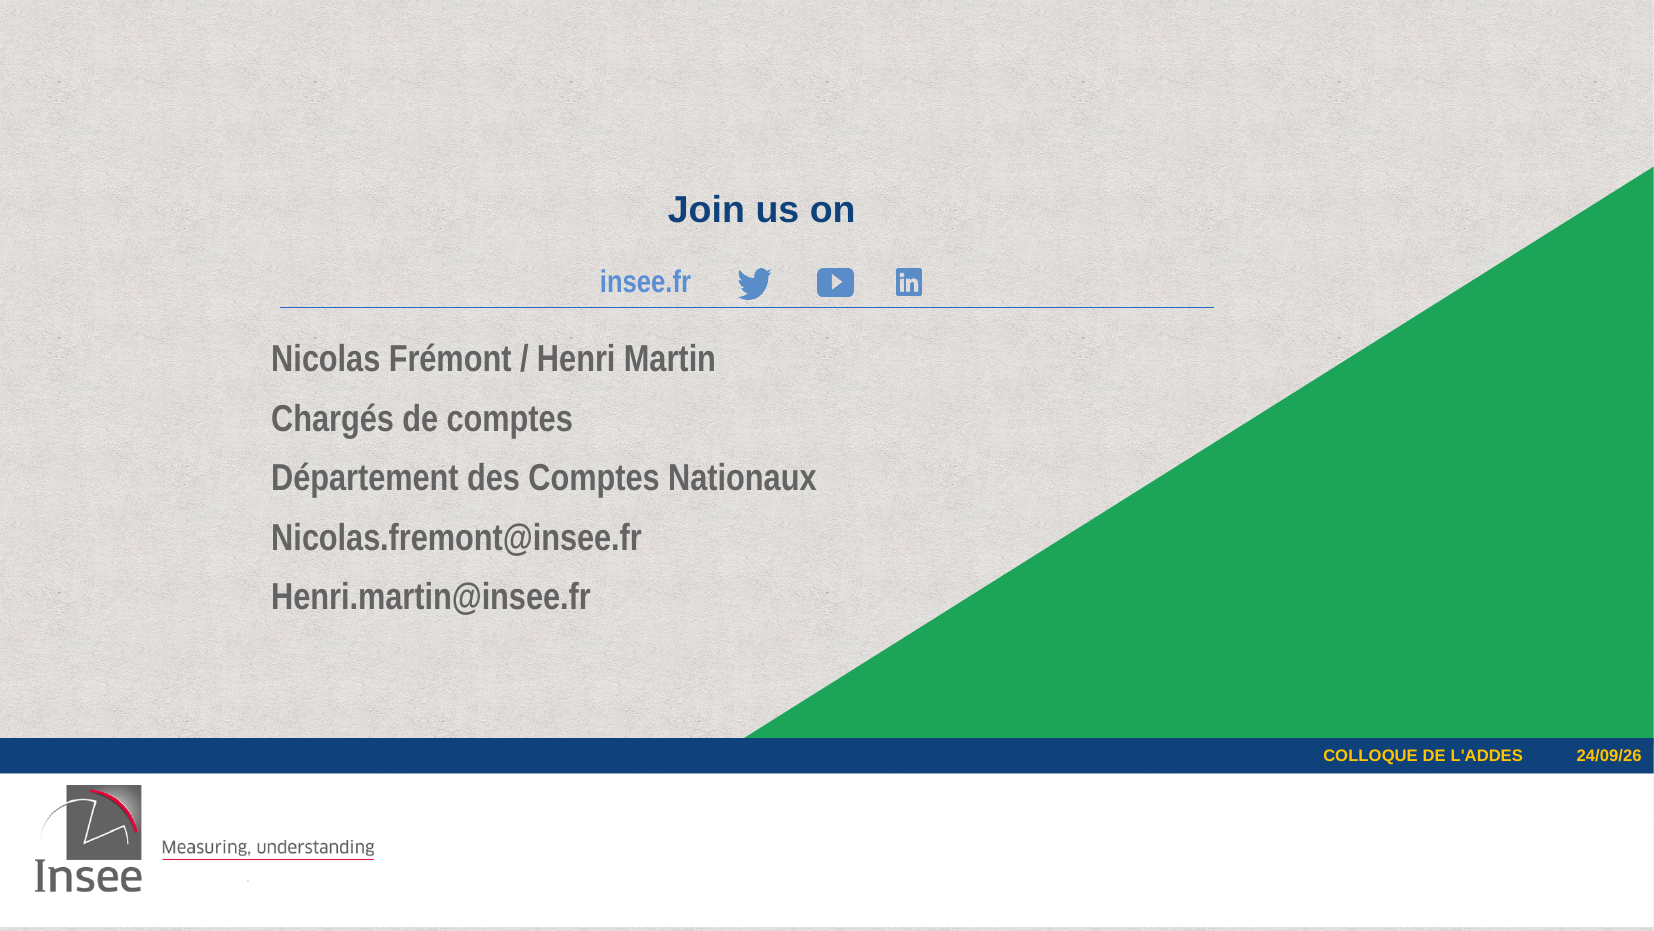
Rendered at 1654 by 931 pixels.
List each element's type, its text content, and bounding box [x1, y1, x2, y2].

title Join us on [377, 165, 1146, 254]
picture [0, 0, 1654, 738]
list Nicolas Frémont / Henri Martin Chargés de comptes Département des Comptes Nationaux Nicolas.fremont@insee.fr Henri.martin@insee.fr [271, 307, 1205, 716]
picture [35, 785, 374, 892]
